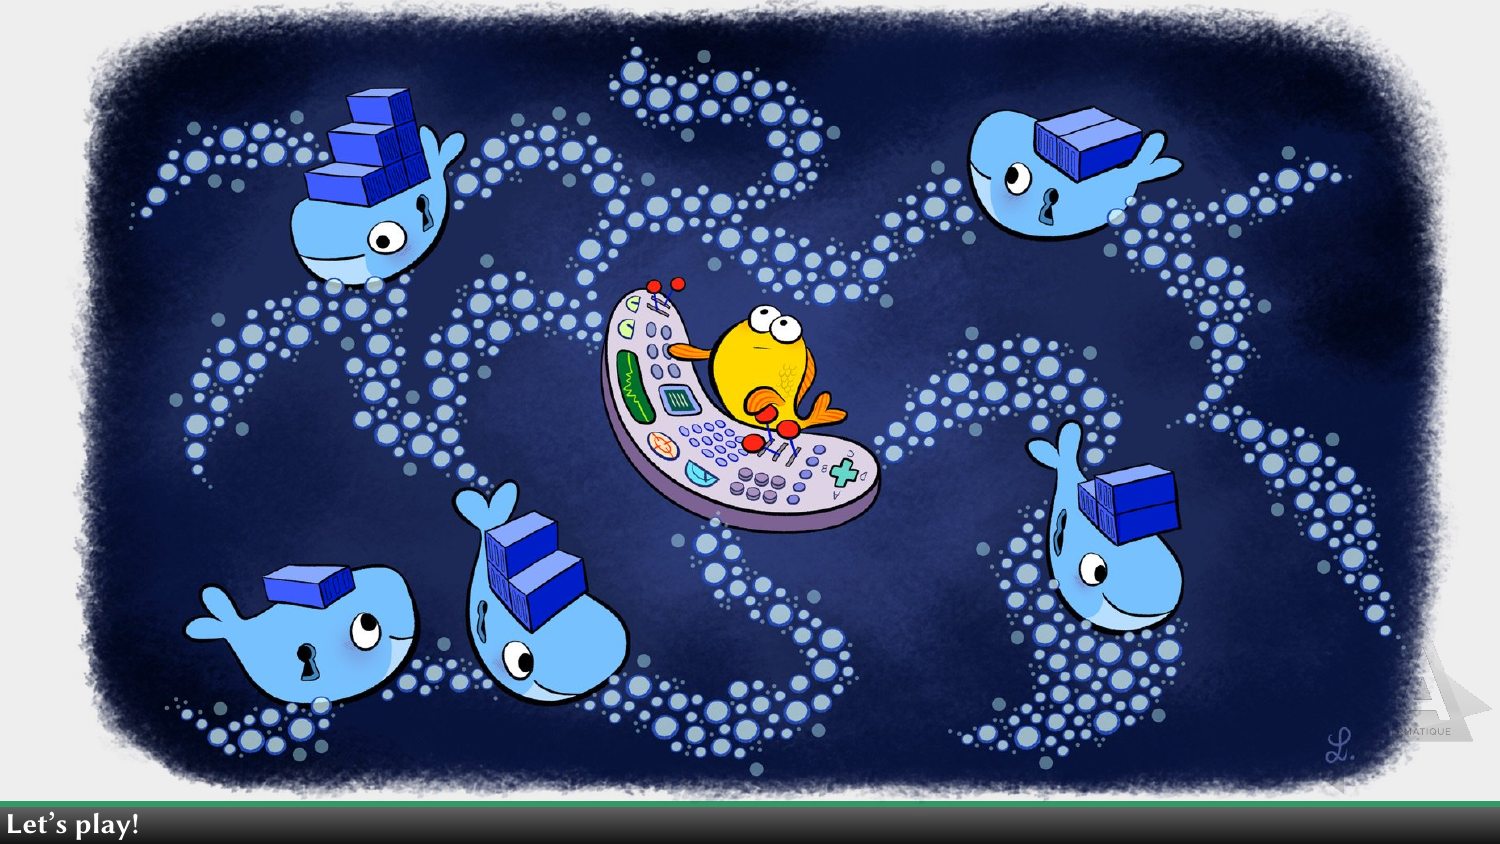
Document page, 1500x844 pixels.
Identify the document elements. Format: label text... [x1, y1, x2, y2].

title Let’s play! [5, 801, 1075, 844]
picture [35, 0, 1492, 836]
